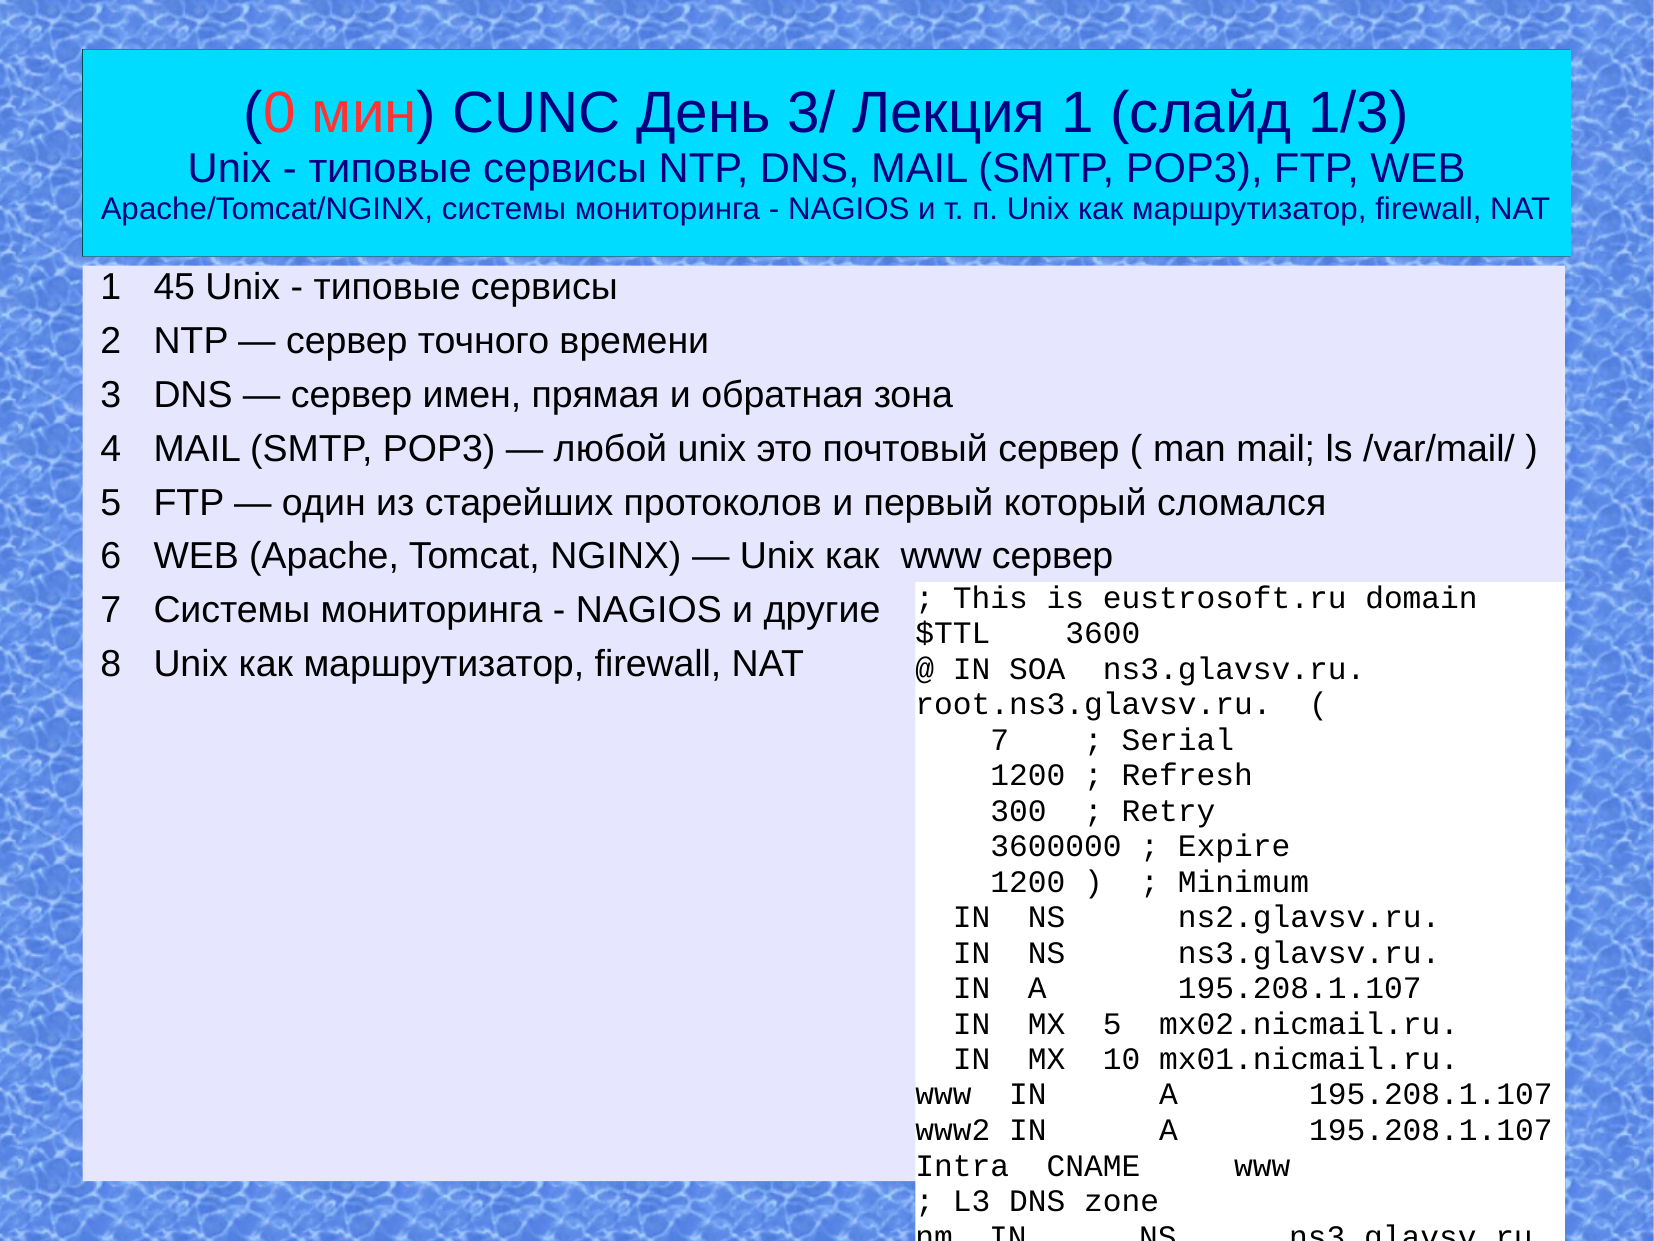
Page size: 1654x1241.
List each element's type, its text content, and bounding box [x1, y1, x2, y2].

title (0 мин) CUNC День 3/ Лекция 1 (слайд 1/3) Unix - типовые сервисы NTP, DNS, MAIL (SMTP, POP3), FTP, WEB Apache/Tomcat/NGINX, системы мониторинга - NAGIOS и т. п. Unix как маршрутизатор, firewall, NAT [82, 49, 1571, 257]
picture [0, 0, 1654, 1241]
text_box ; This is eustrosoft.ru domain $TTL 3600 @ IN SOA ns3.glavsv.ru. root.ns3.glavsv.ru. ( 7 ; Serial 1200 ; Refresh 300 ; Retry 3600000 ; Expire 1200 ) ; Minimum IN NS ns2.glavsv.ru. IN NS ns3.glavsv.ru. IN A 195.208.1.107 IN MX 5 mx02.nicmail.ru. IN MX 10 mx01.nicmail.ru. www IN A 195.208.1.107 www2 IN A 195.208.1.107 Intra CNAME www ; L3 DNS zone nm IN NS ns3.glavsv.ru. [915, 582, 1565, 1241]
list 45 Unix - типовые сервисы NTP — сервер точного времени DNS — сервер имен, прямая и обратная зона MAIL (SMTP, POP3) — любой unix это почтовый сервер ( man mail; ls /var/mail/ ) FTP — один из старейших протоколов и первый который сломался WEB (Apache, Tomcat, NGINX) — Unix как www сервер Системы мониторинга - NAGIOS и другие Unix как маршрутизатор, firewall, NAT [82, 265, 1565, 1182]
